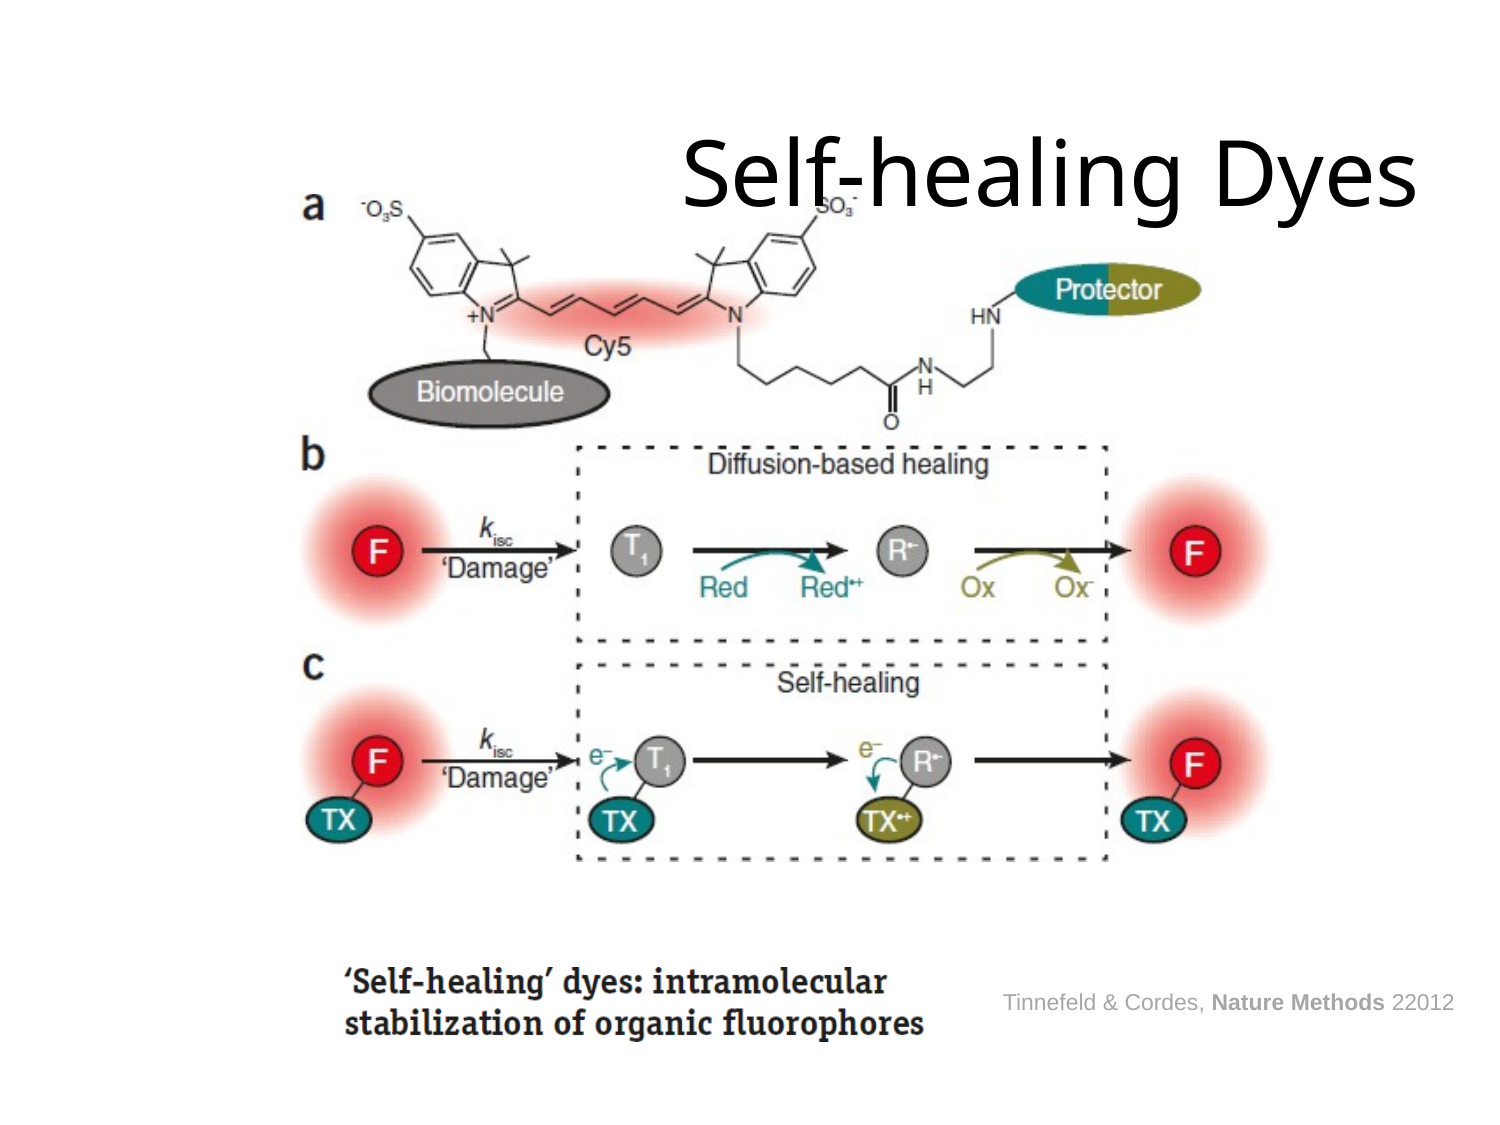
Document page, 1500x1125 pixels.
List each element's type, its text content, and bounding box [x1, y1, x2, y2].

picture [299, 226, 1276, 862]
text_box Tinnefeld & Cordes, Nature Methods 22012 [1000, 984, 1458, 1015]
title Self-healing Dyes [137, 112, 1500, 226]
picture [343, 967, 924, 1042]
